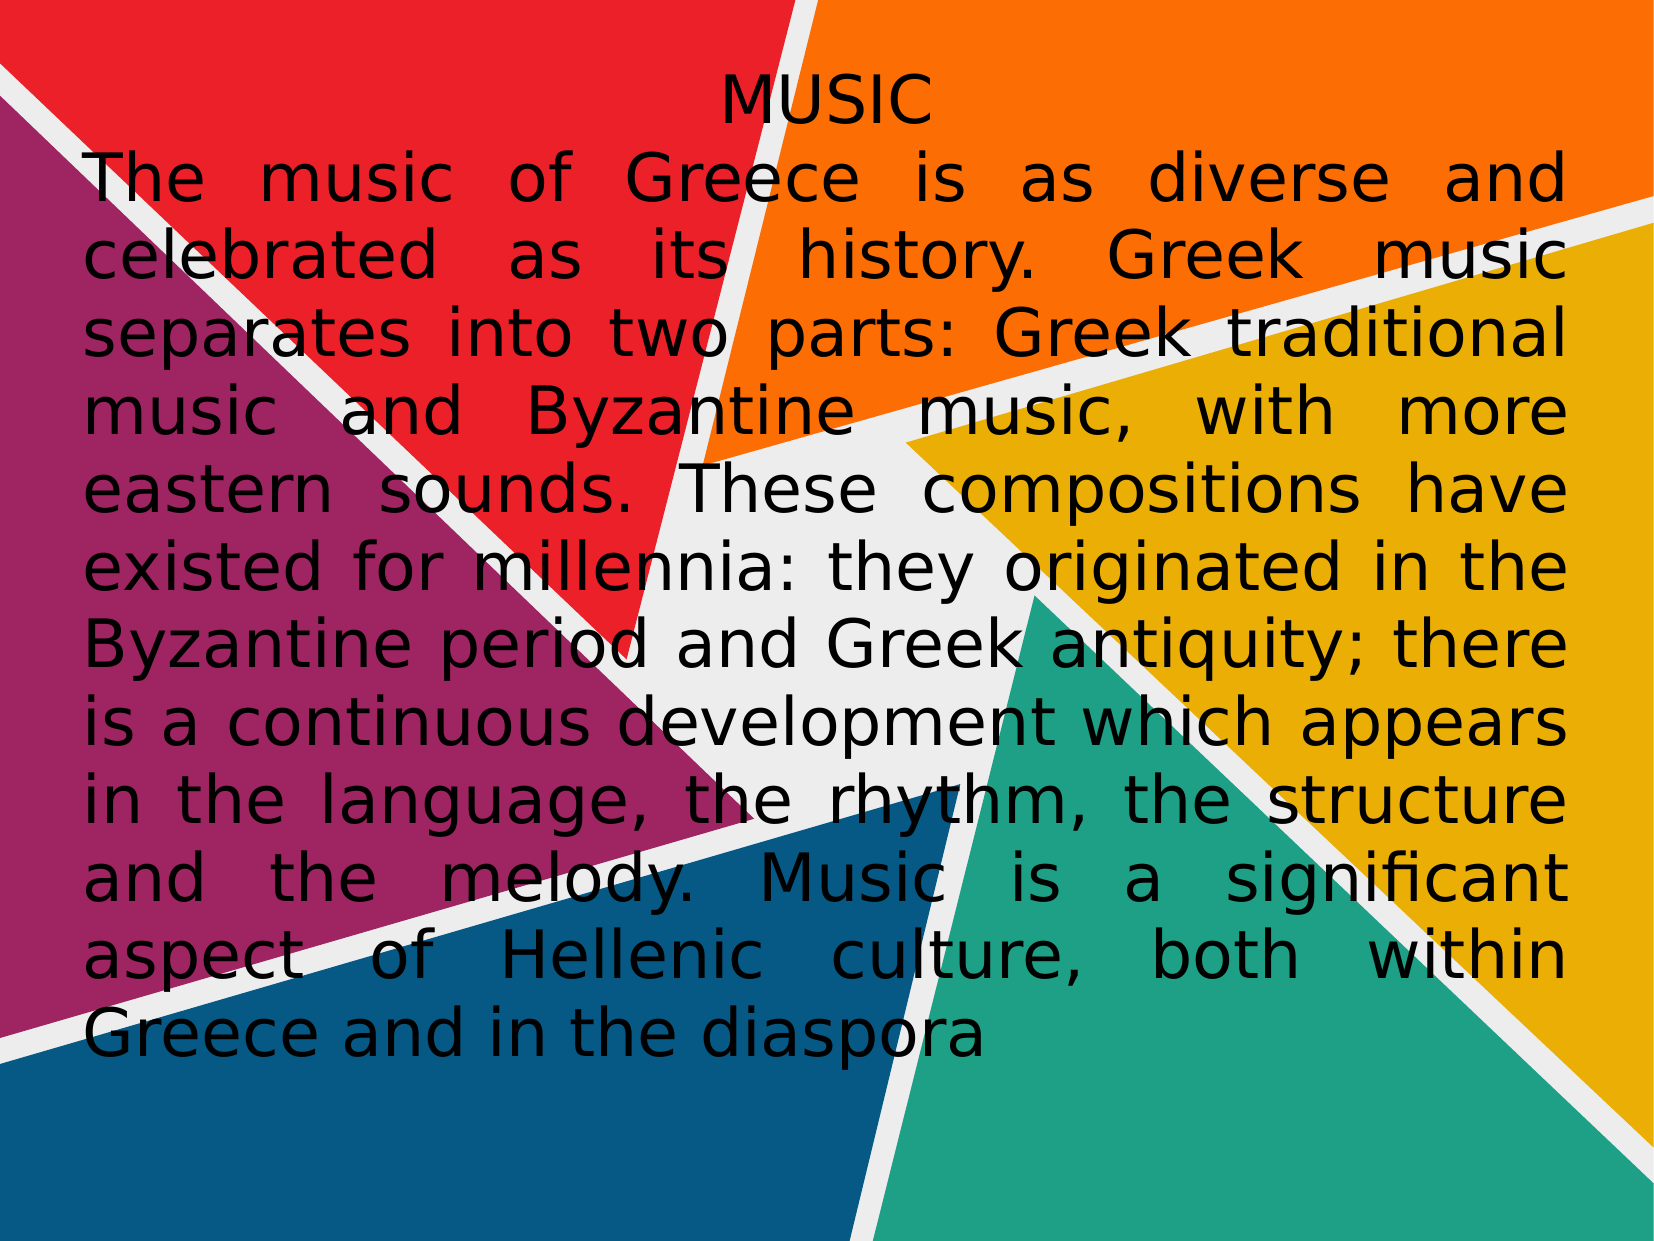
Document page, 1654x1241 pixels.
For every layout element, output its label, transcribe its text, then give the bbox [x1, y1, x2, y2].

subtitle MUSIC MUSIC The music of Greece is as diverse and celebrated as its history. Greek music separates into two parts: Greek traditional music and Byzantine music, with more eastern sounds. These compositions have existed for millennia: they originated in the Byzantine period and Greek antiquity; there is a continuous development which appears in the language, the rhythm, the structure and the melody. Music is a significant aspect of Hellenic culture, both within Greece and in the diaspora [82, 0, 1571, 1241]
